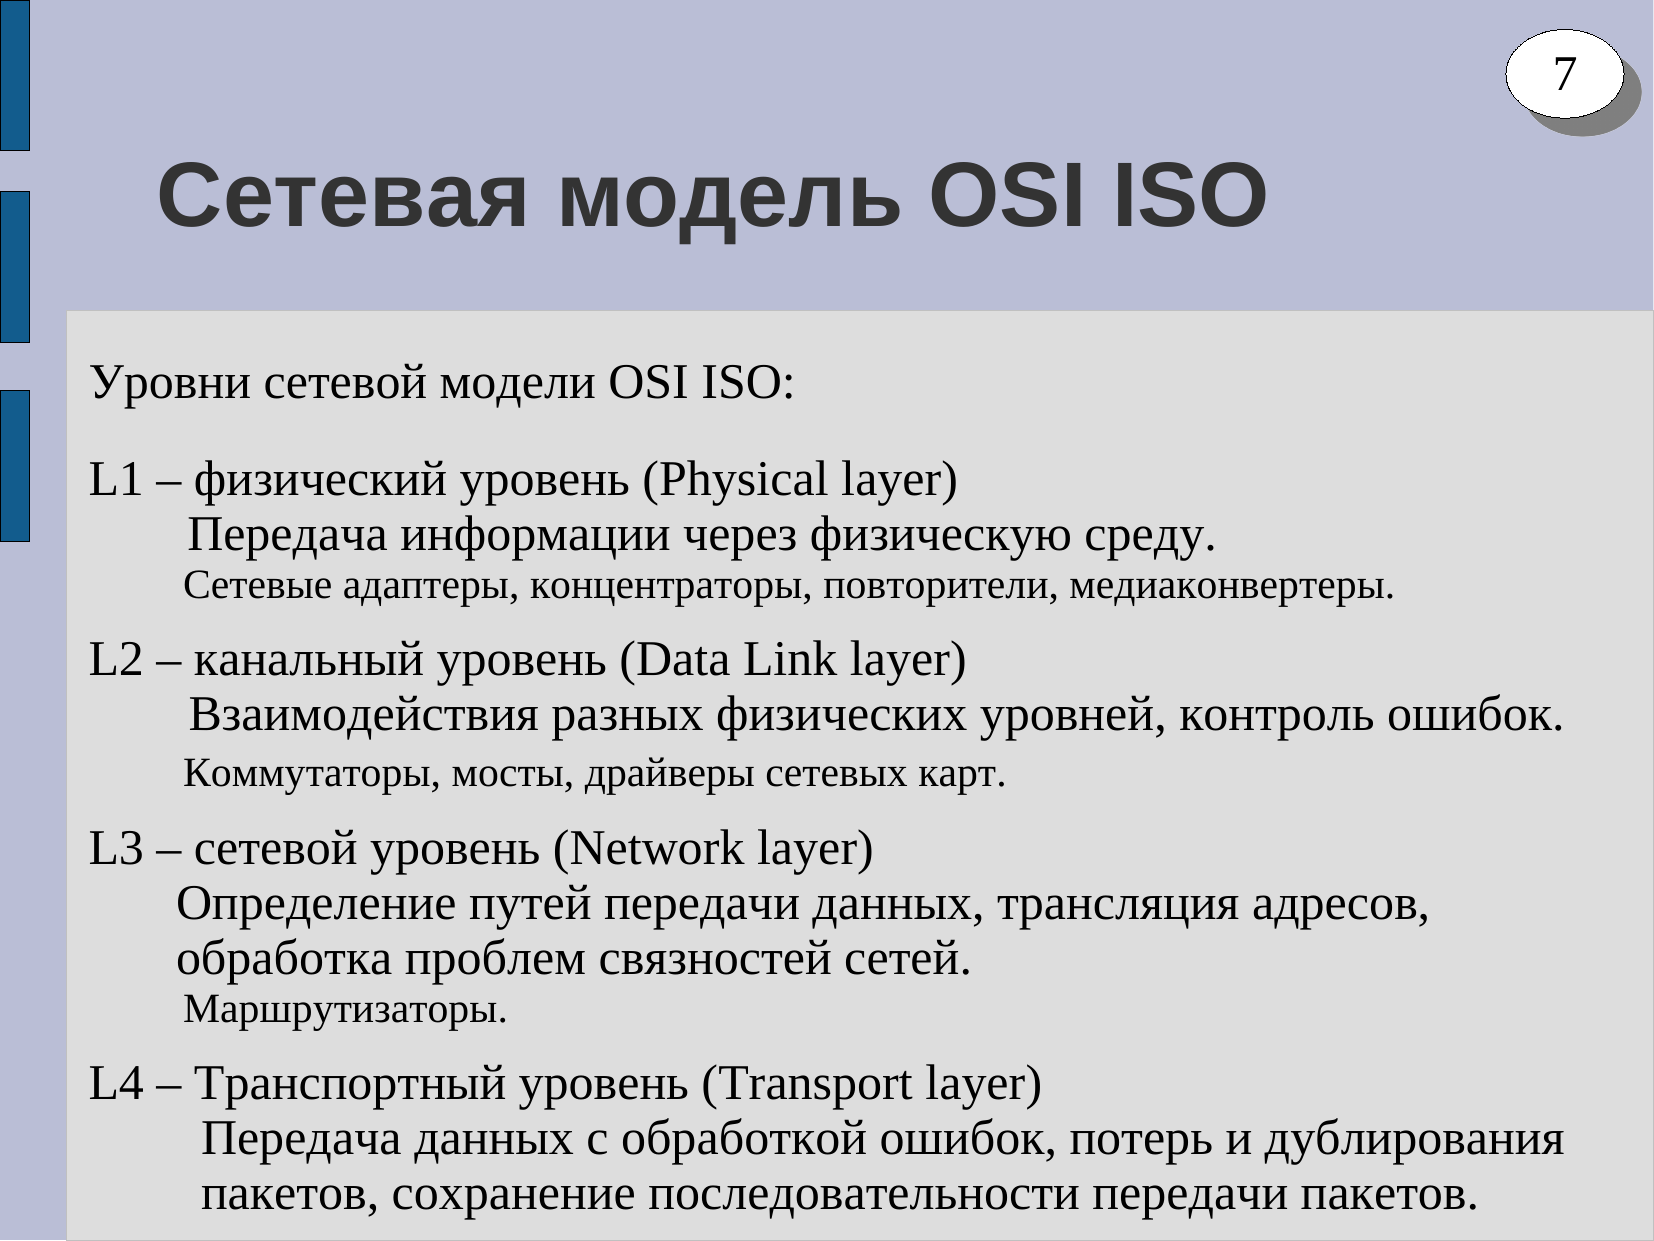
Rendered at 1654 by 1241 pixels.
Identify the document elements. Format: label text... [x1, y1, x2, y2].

text_box Уровни сетевой модели OSI ISO: L1 – физический уровень (Physical layer) Передача информации через физическую среду. Сетевые адаптеры, концентраторы, повторители, медиаконвертеры. L2 – канальный уровень (Data Link layer) Взаимодействия разных физических уровней, контроль ошибок. Коммутаторы, мосты, драйверы сетевых карт. L3 – сетевой уровень (Network layer) Определение путей передачи данных, трансляция адресов, обработка проблем связностей сетей. Маршрутизаторы. L4 – Транспортный уровень (Transport layer) Передача данных с обработкой ошибок, потерь и дублирования пакетов, сохранение последовательности передачи пакетов. [88, 354, 1625, 1221]
title Сетевая модель OSI ISO [121, 91, 1534, 299]
text_box 7 [1505, 29, 1625, 119]
